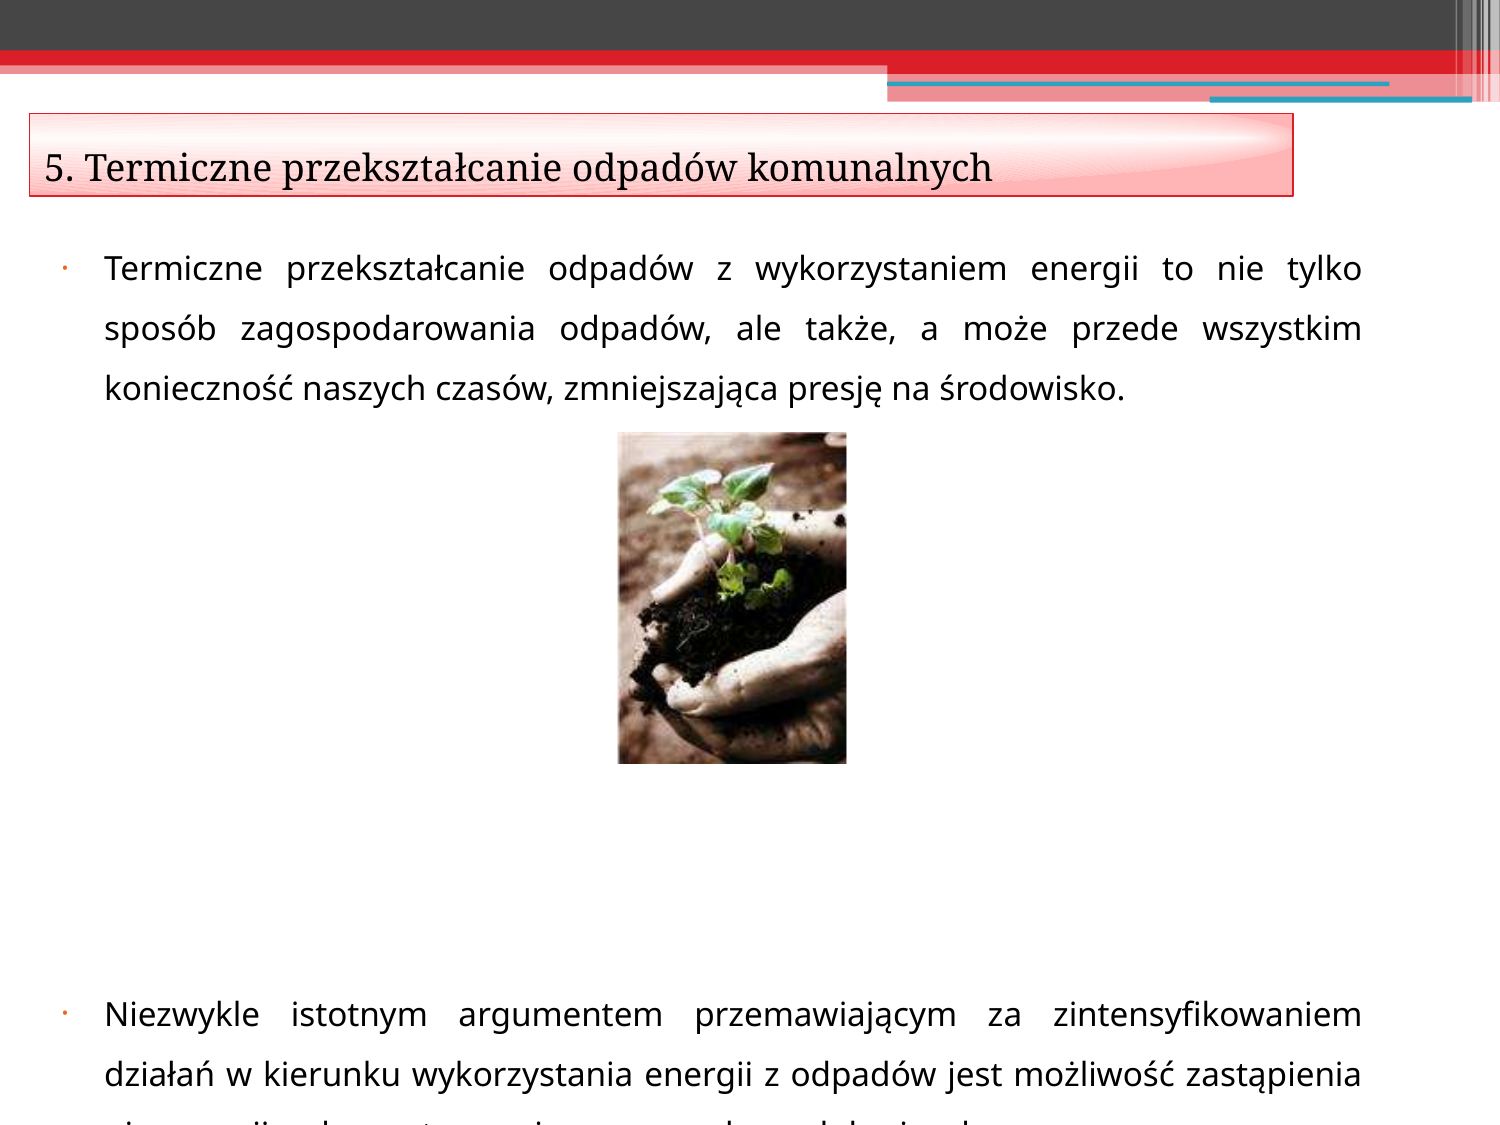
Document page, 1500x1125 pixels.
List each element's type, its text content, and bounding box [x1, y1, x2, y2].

picture [561, 432, 904, 764]
text_box 5. Termiczne przekształcanie odpadów komunalnych [29, 113, 1294, 196]
list Termiczne przekształcanie odpadów z wykorzystaniem energii to nie tylko sposób zagospodarowania odpadów, ale także, a może przede wszystkim konieczność naszych czasów, zmniejszająca presję na środowisko. Niezwykle istotnym argumentem przemawiającym za zintensyfikowaniem działań w kierunku wykorzystania energii z odpadów jest możliwość zastąpienia nią energii wykorzystywanej w procesach produkcyjnych. [29, 219, 1380, 1047]
